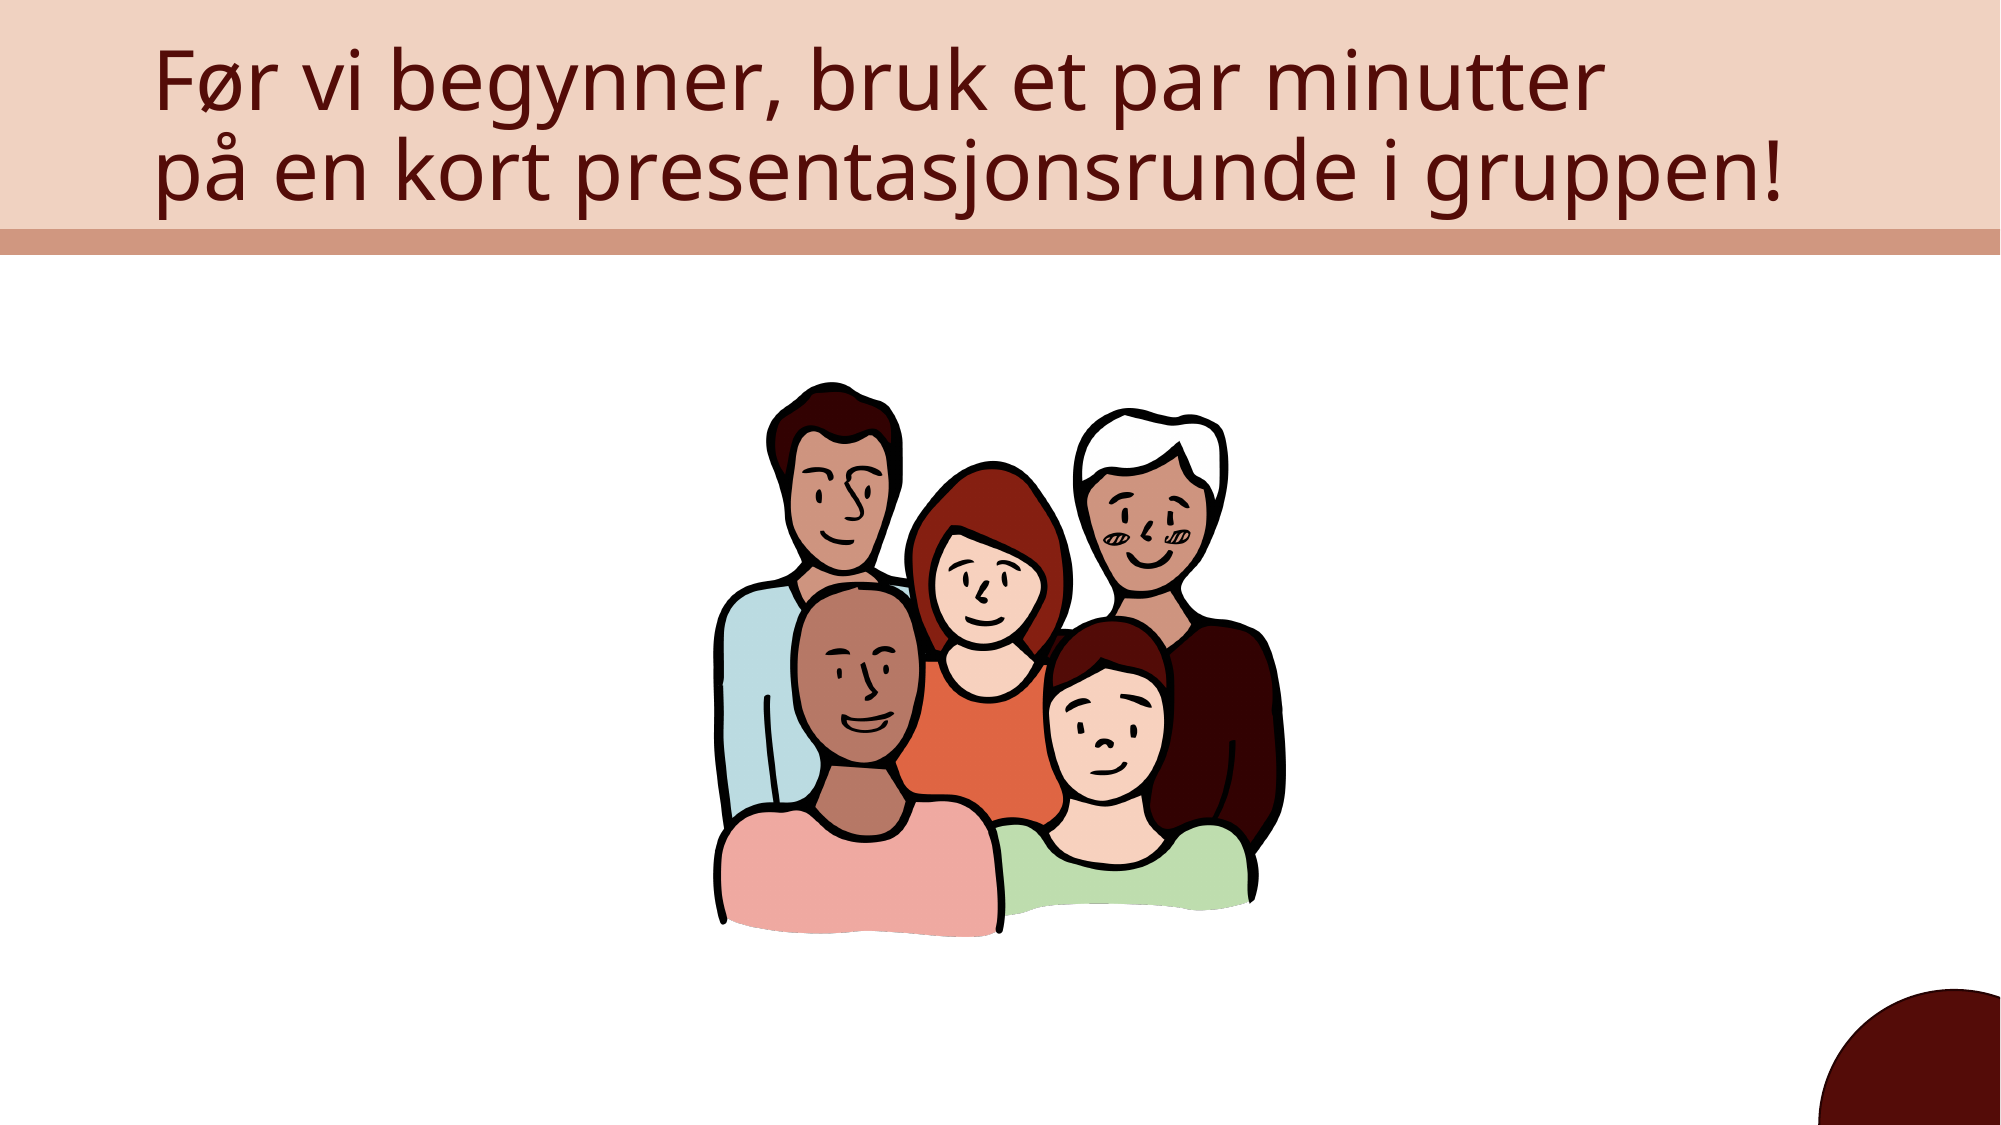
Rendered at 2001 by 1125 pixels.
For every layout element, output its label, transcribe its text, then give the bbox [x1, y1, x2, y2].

text_box 7 [1785, 1042, 1970, 1103]
title Før vi begynner, bruk et par minutter på en kort presentasjonsrunde i gruppen! [137, 27, 1863, 230]
picture [713, 382, 1286, 937]
